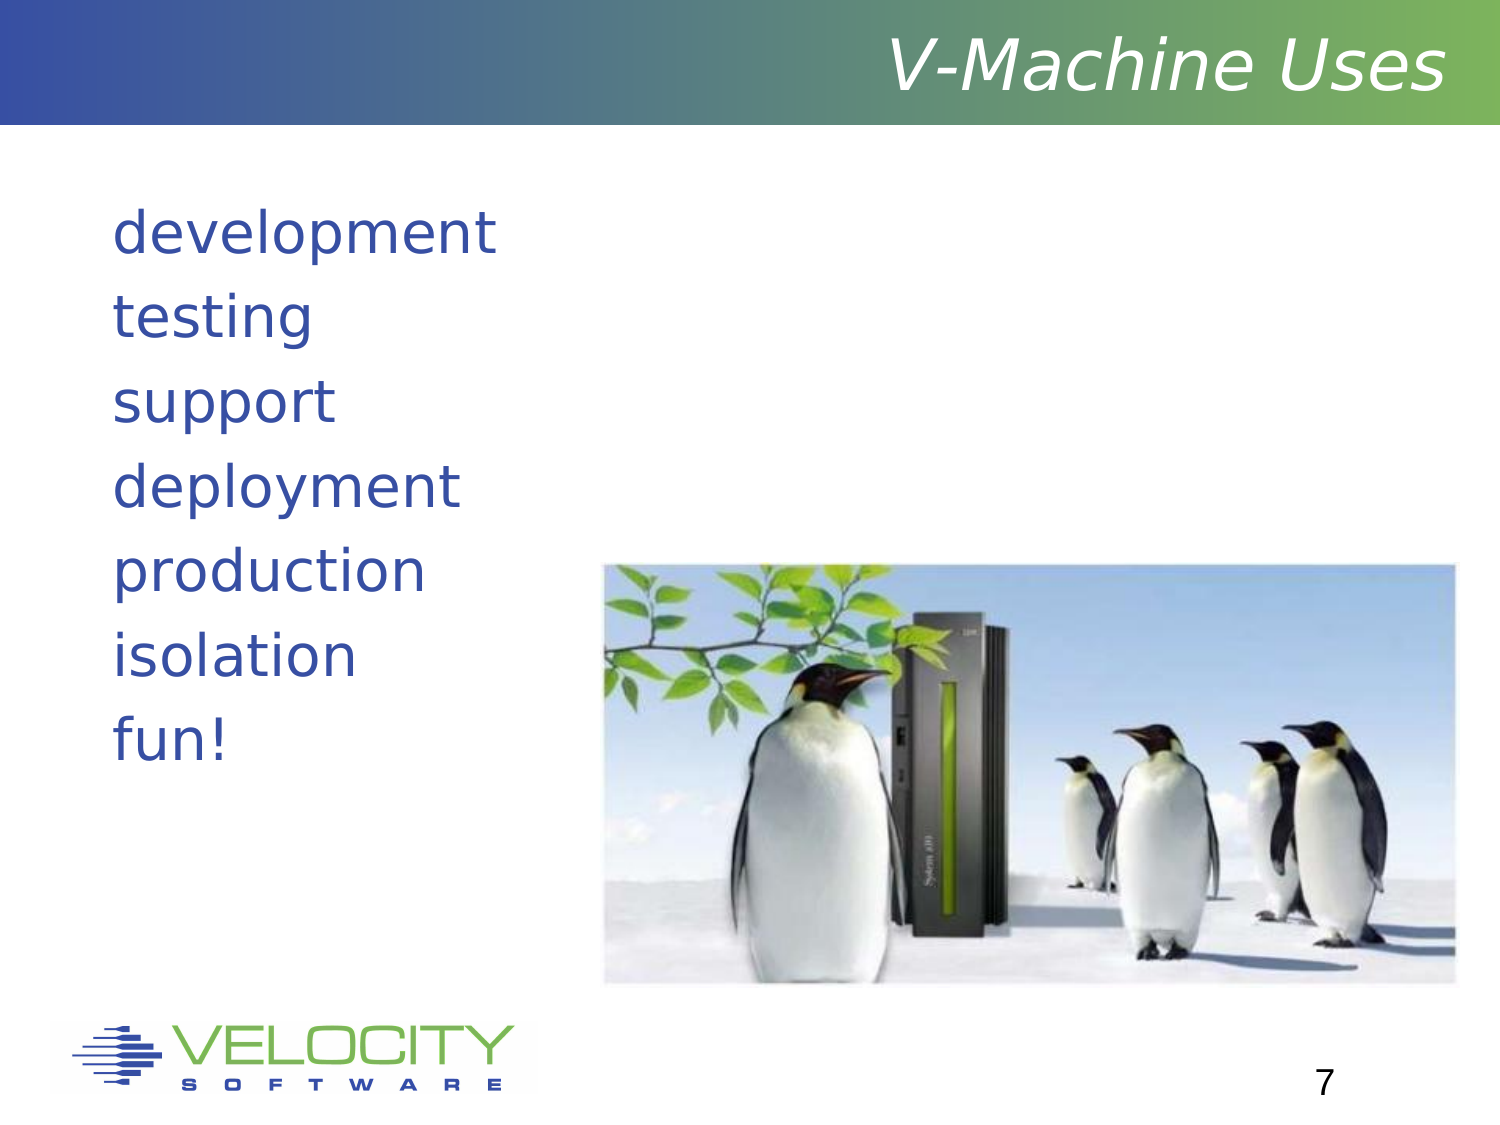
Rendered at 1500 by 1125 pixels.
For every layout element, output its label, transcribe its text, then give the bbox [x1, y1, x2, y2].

title V-Machine Uses [62, 12, 1463, 113]
list development testing support deployment production isolation fun! [70, 187, 1438, 865]
picture [600, 562, 1460, 988]
picture [50, 1021, 538, 1094]
